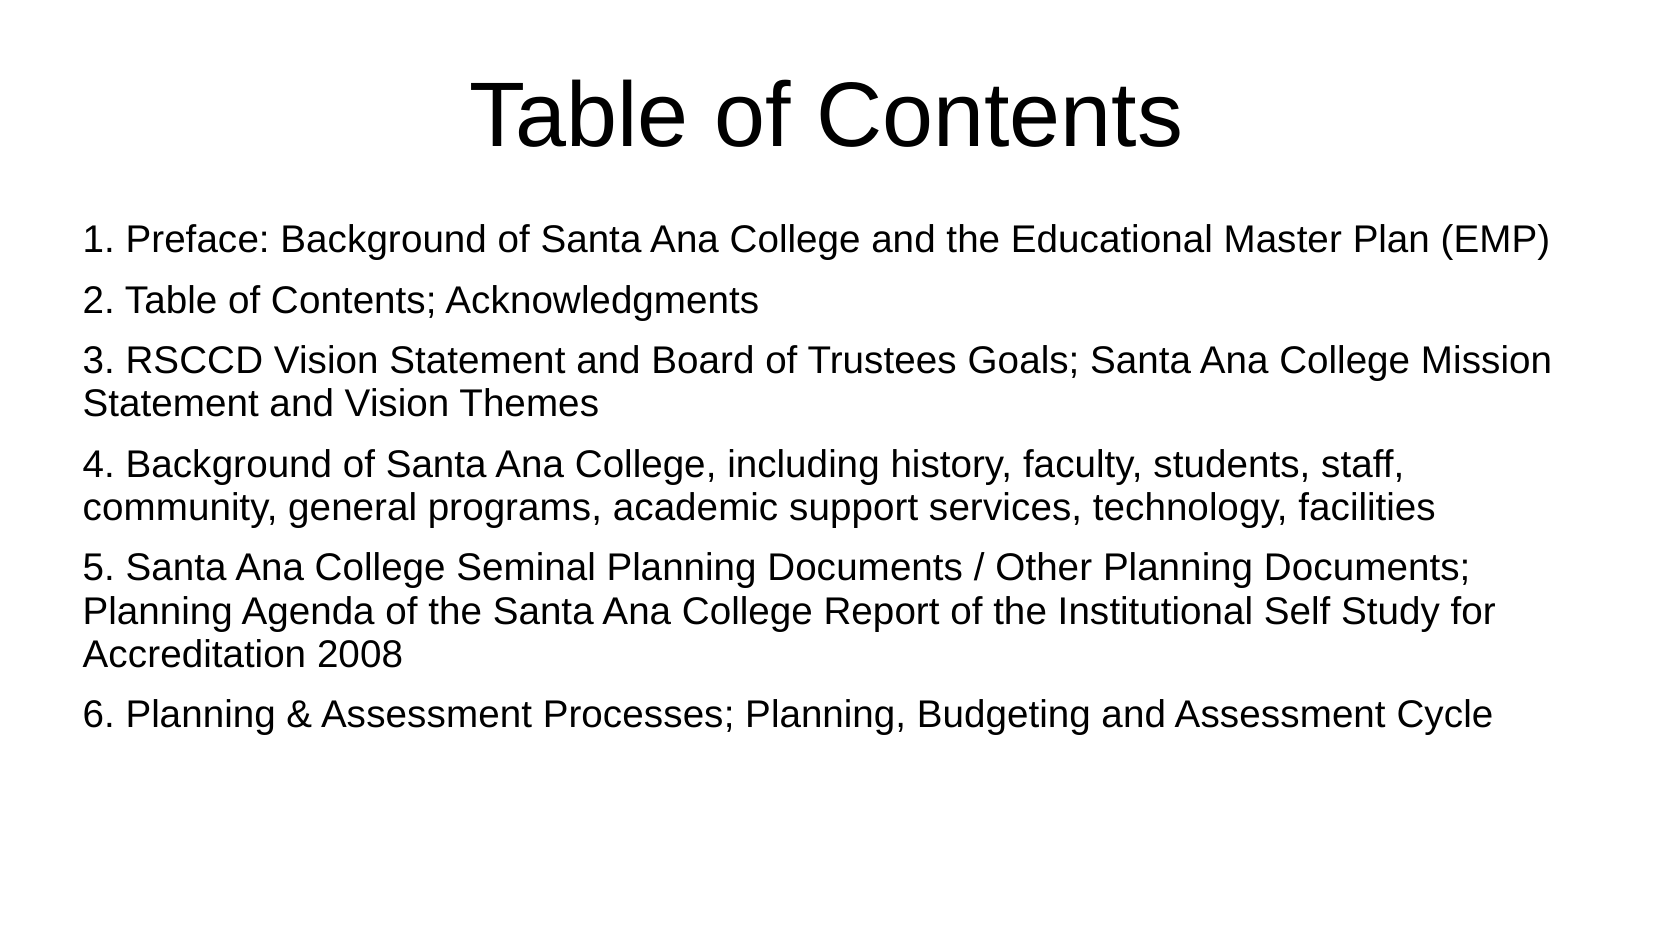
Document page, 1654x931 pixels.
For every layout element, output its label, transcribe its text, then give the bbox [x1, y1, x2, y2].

list 1. Preface: Background of Santa Ana College and the Educational Master Plan (EMP) 2. Table of Contents; Acknowledgments 3. RSCCD Vision Statement and Board of Trustees Goals; Santa Ana College Mission Statement and Vision Themes 4. Background of Santa Ana College, including history, faculty, students, staff, community, general programs, academic support services, technology, facilities 5. Santa Ana College Seminal Planning Documents / Other Planning Documents; Planning Agenda of the Santa Ana College Report of the Institutional Self Study for Accreditation 2008 6. Planning & Assessment Processes; Planning, Budgeting and Assessment Cycle [82, 217, 1571, 758]
title Table of Contents [82, 37, 1571, 193]
